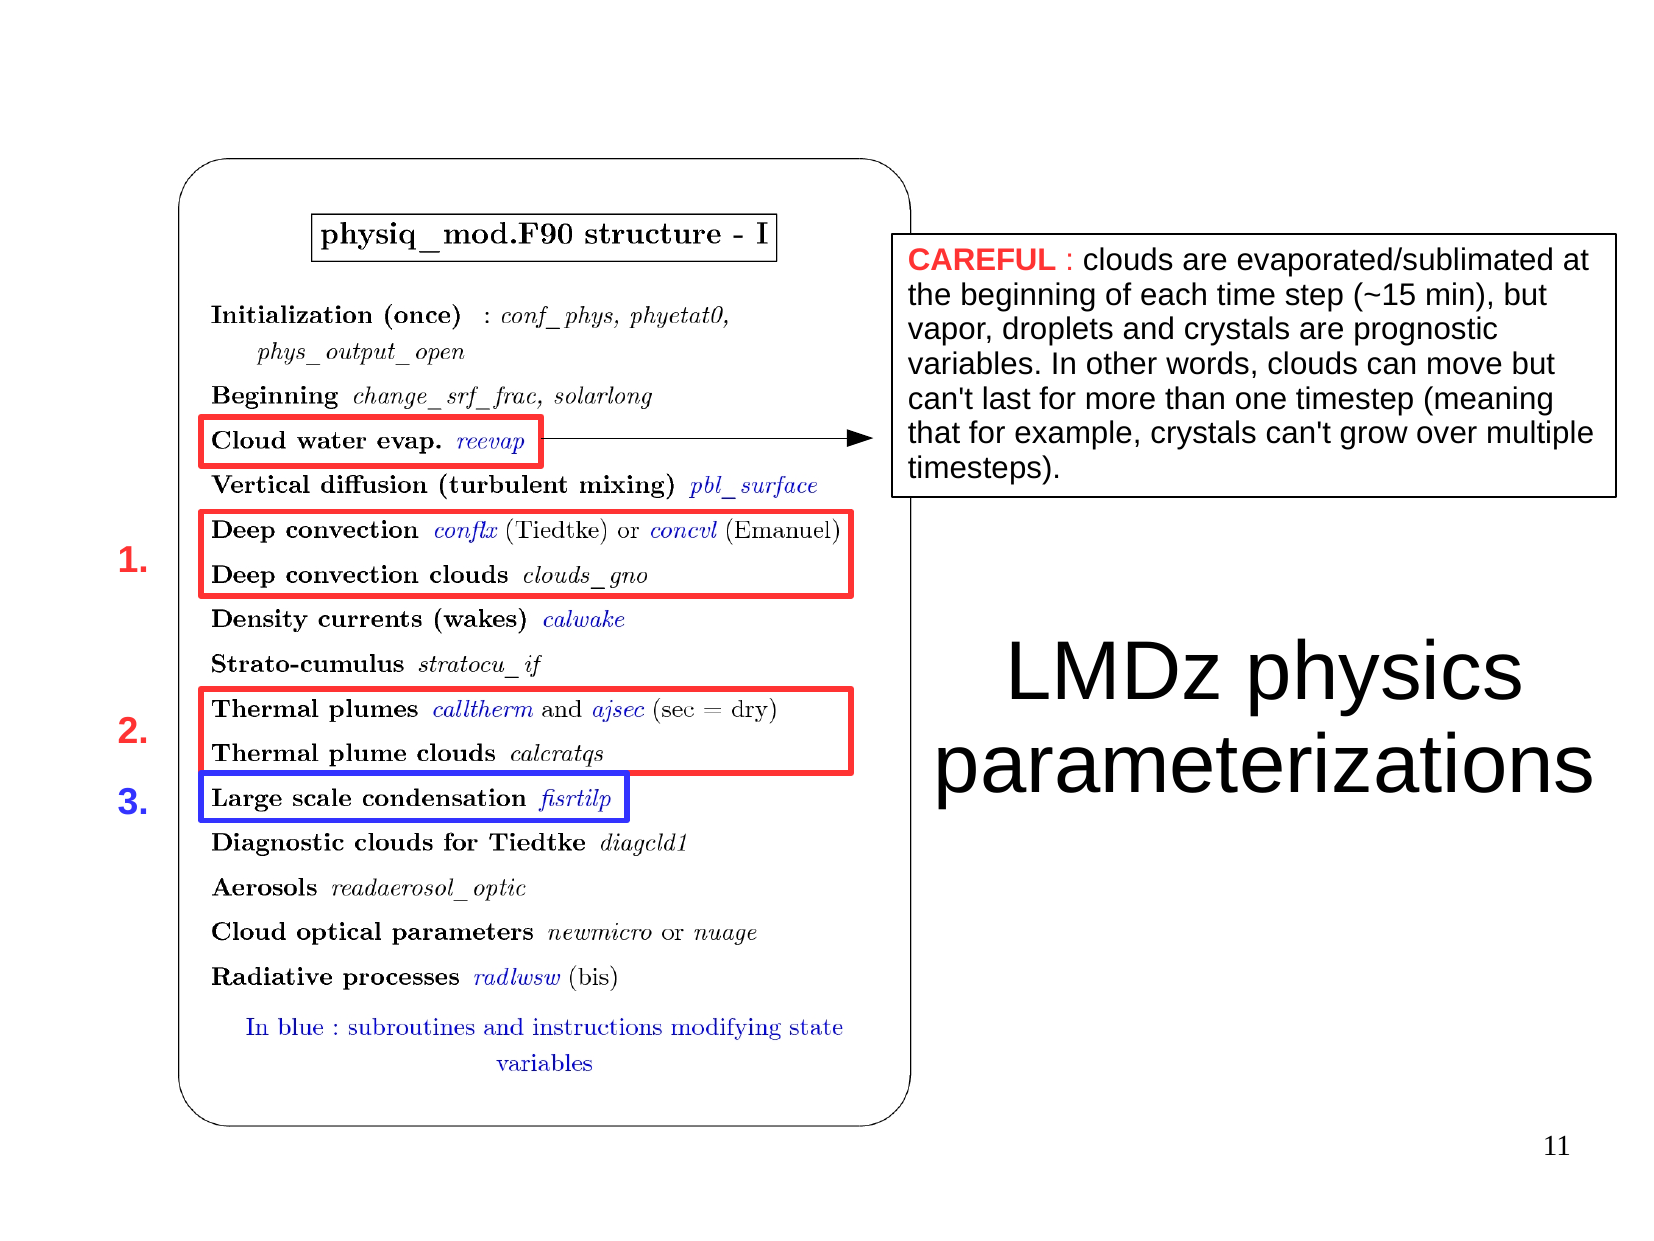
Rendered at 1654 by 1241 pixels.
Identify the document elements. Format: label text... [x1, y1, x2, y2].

title LMDz physics parameterizations [882, 521, 1648, 912]
picture [118, 59, 995, 1149]
text_box 1. [102, 531, 164, 589]
text_box 3. [102, 773, 164, 831]
text_box 2. [102, 702, 164, 760]
text_box CAREFUL : clouds are evaporated/sublimated at the beginning of each time step (~15 min), but vapor, droplets and crystals are prognostic variables. In other words, clouds can move but can't last for more than one timestep (meaning that for example, crystals can't grow over multiple timesteps). [892, 233, 1616, 498]
